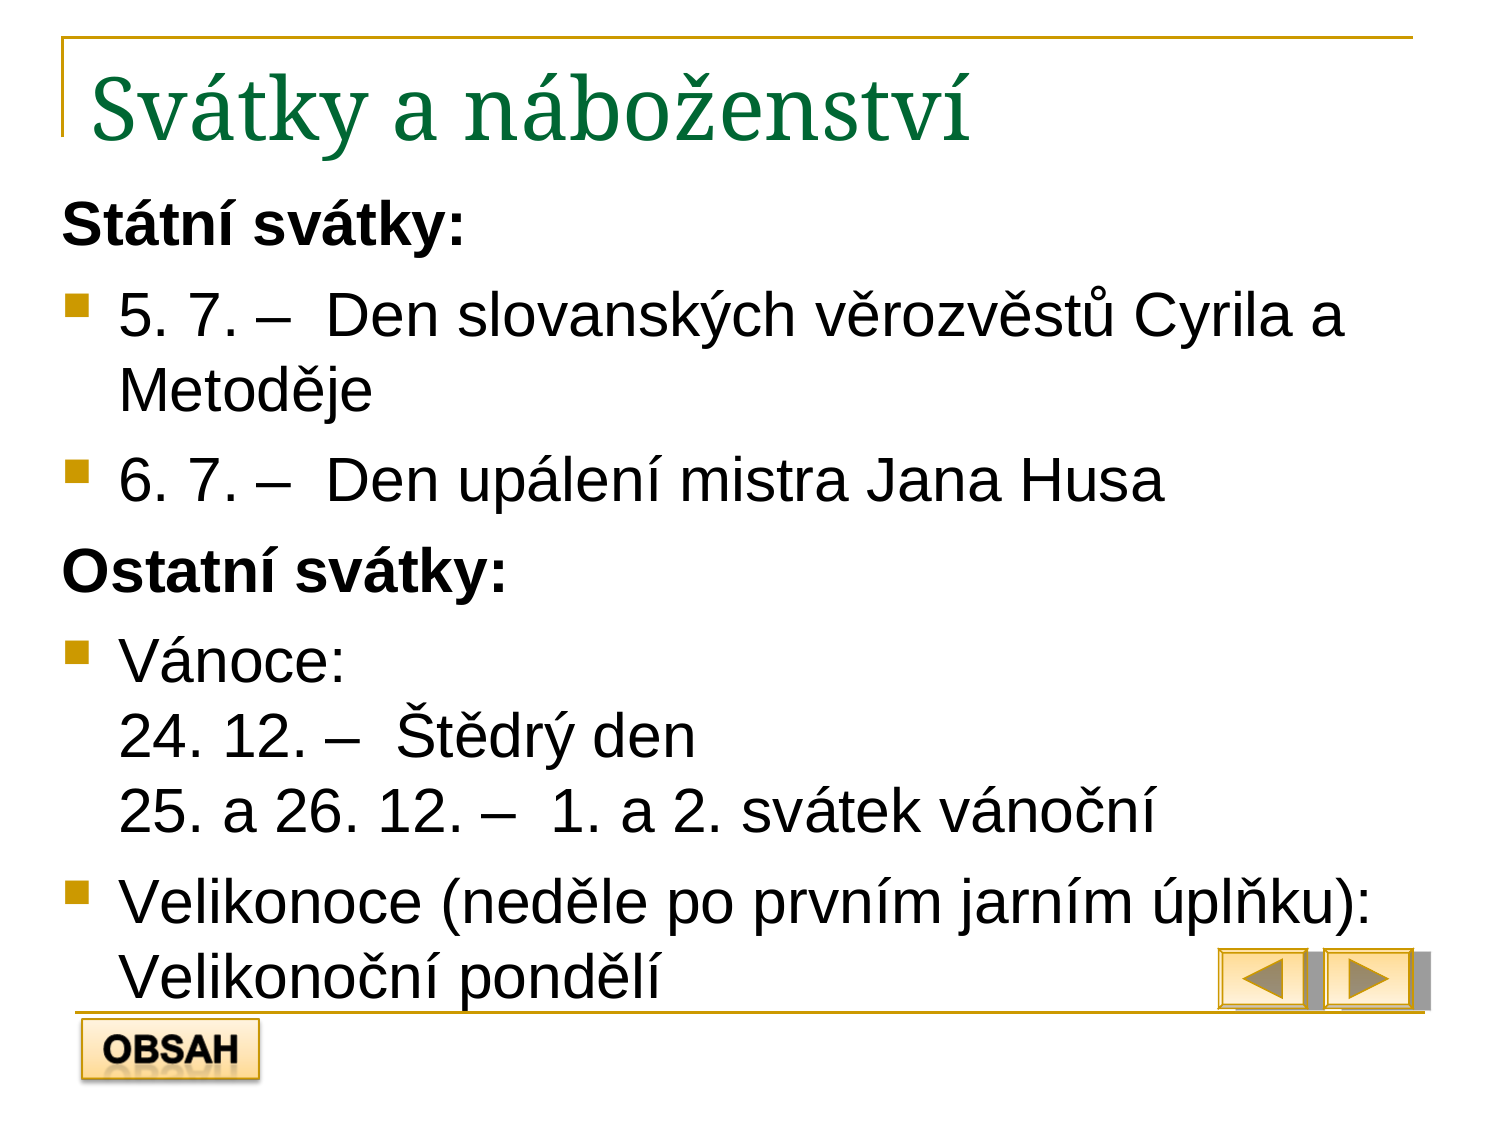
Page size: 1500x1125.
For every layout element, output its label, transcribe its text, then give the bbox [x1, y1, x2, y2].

text_box [1325, 949, 1413, 1009]
list Státní svátky: 5. 7. – Den slovanských věrozvěstů Cyrila a Metoděje 6. 7. – Den upálení mistra Jana Husa Ostatní svátky: Vánoce: 24. 12. – Štědrý den 25. a 26. 12. – 1. a 2. svátek vánoční Velikonoce (neděle po prvním jarním úplňku): Velikonoční pondělí [46, 175, 1397, 1125]
text_box [1220, 949, 1308, 1009]
picture [69, 1009, 272, 1125]
title Svátky a náboženství [75, 45, 1426, 233]
